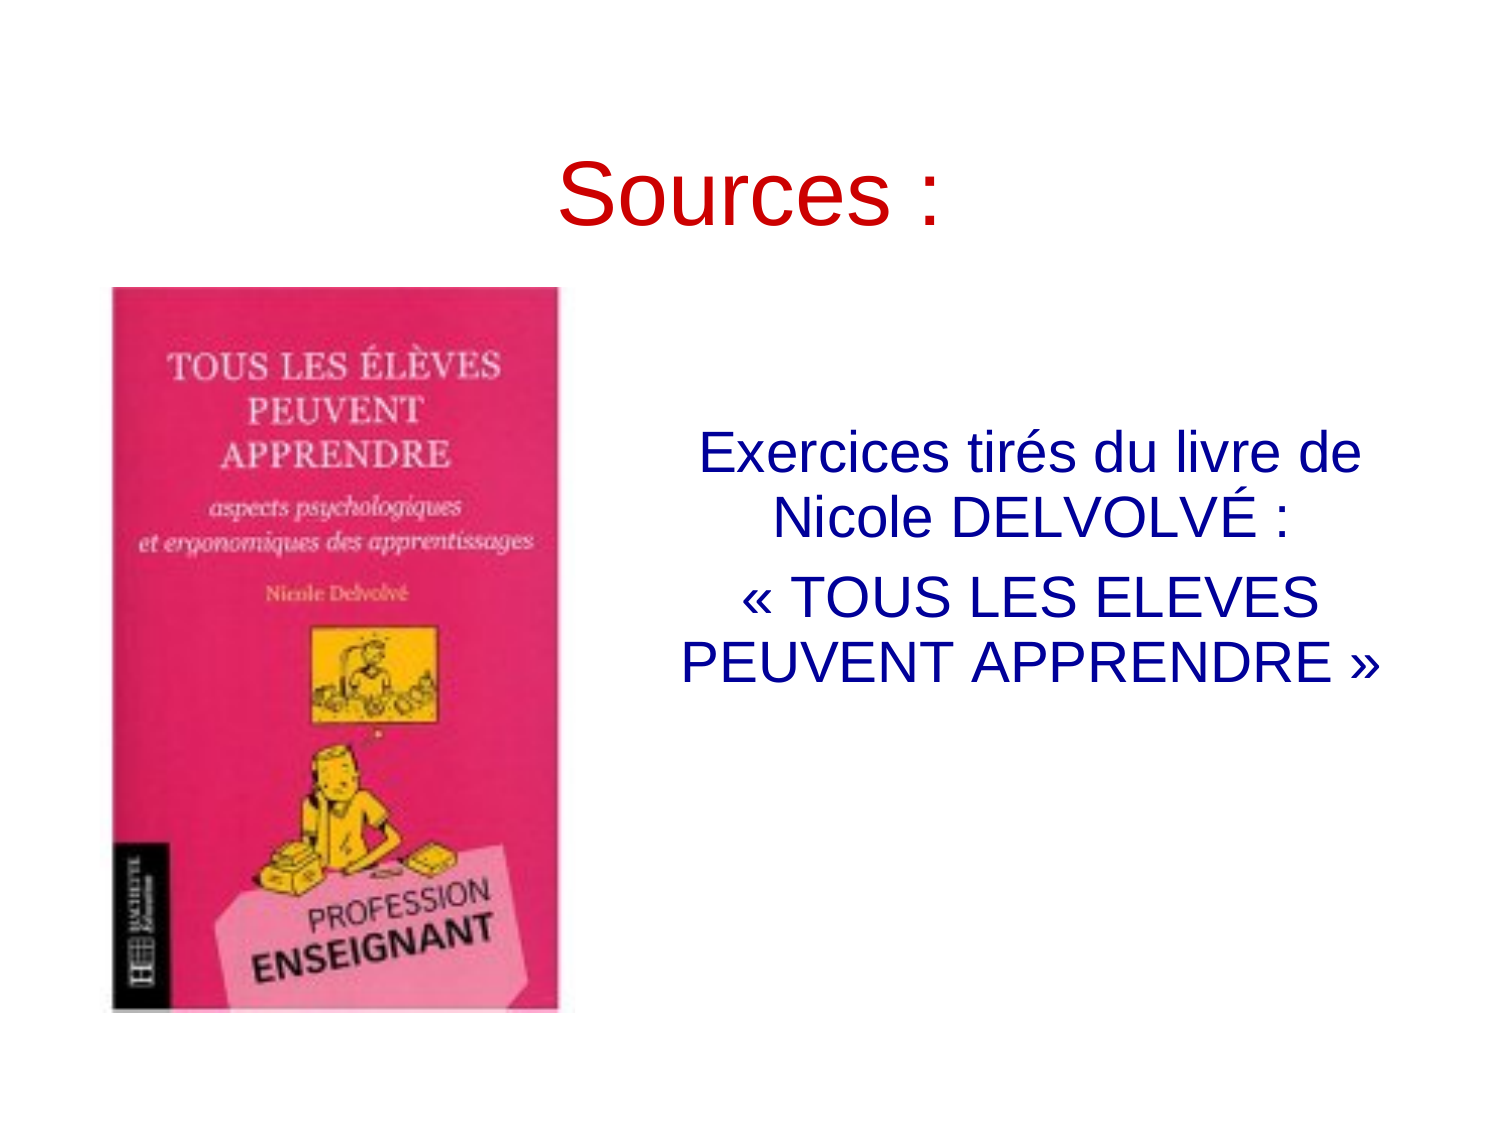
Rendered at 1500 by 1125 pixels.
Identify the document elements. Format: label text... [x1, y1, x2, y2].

title Sources : [112, 99, 1388, 288]
picture [99, 287, 576, 1013]
list Exercices tirés du livre de Nicole DELVOLVÉ : « TOUS LES ELEVES PEUVENT APPRENDRE » [662, 412, 1400, 751]
